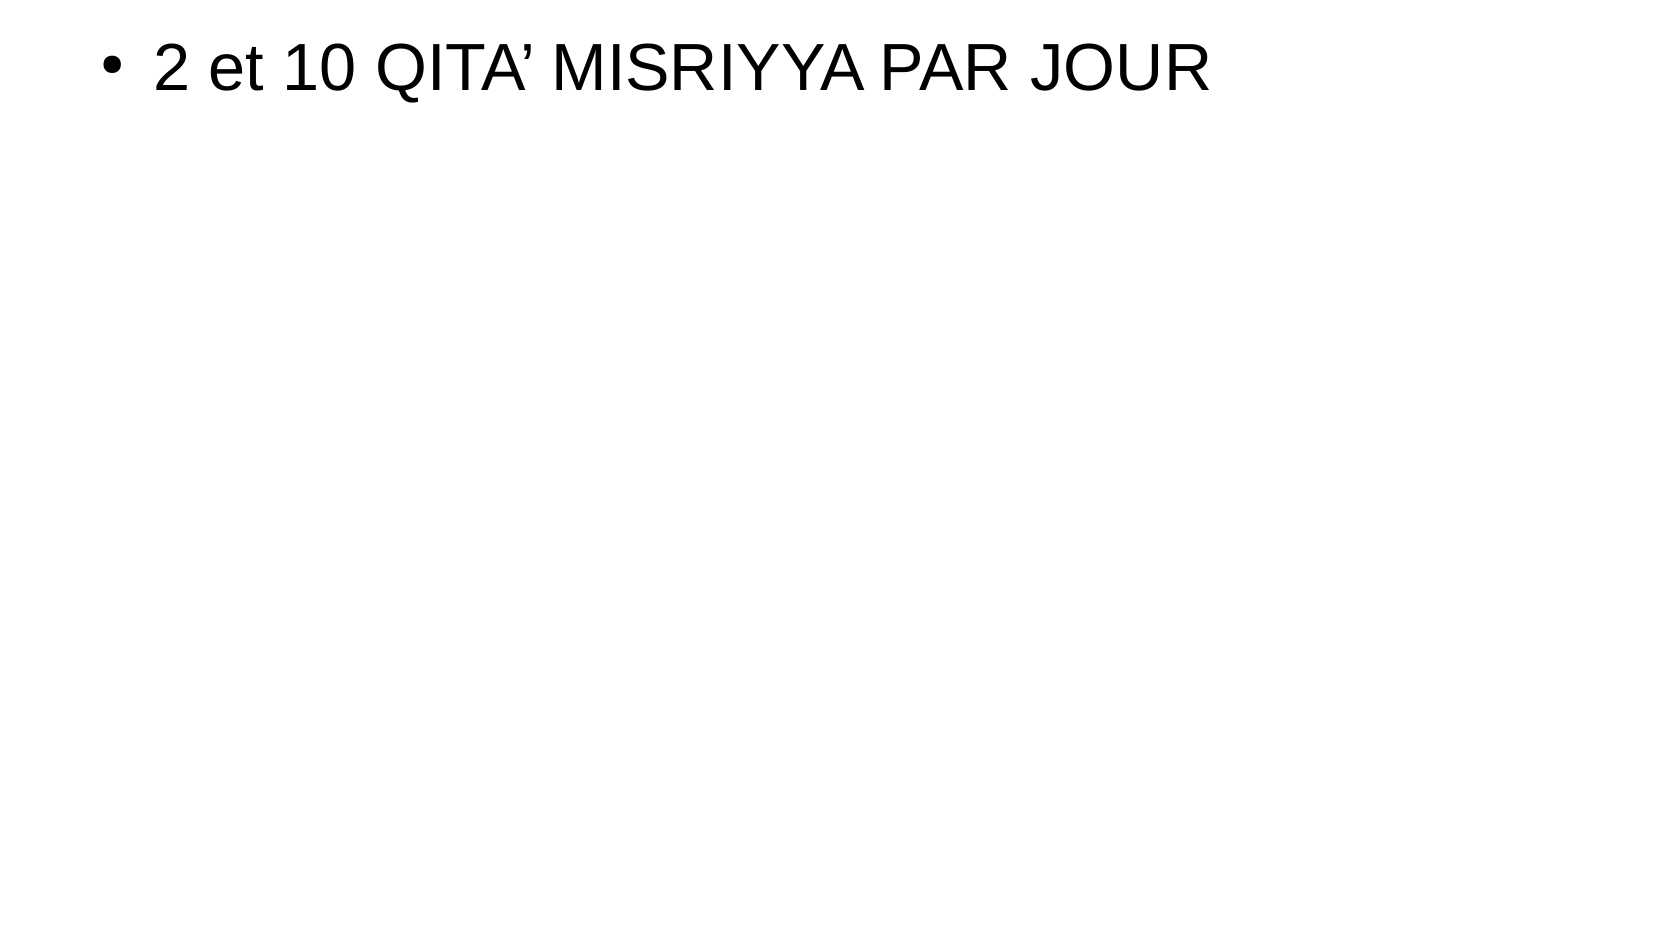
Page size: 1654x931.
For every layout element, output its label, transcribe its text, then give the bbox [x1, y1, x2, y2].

list 2 et 10 QITA’ MISRIYYA PAR JOUR [82, 29, 1571, 758]
